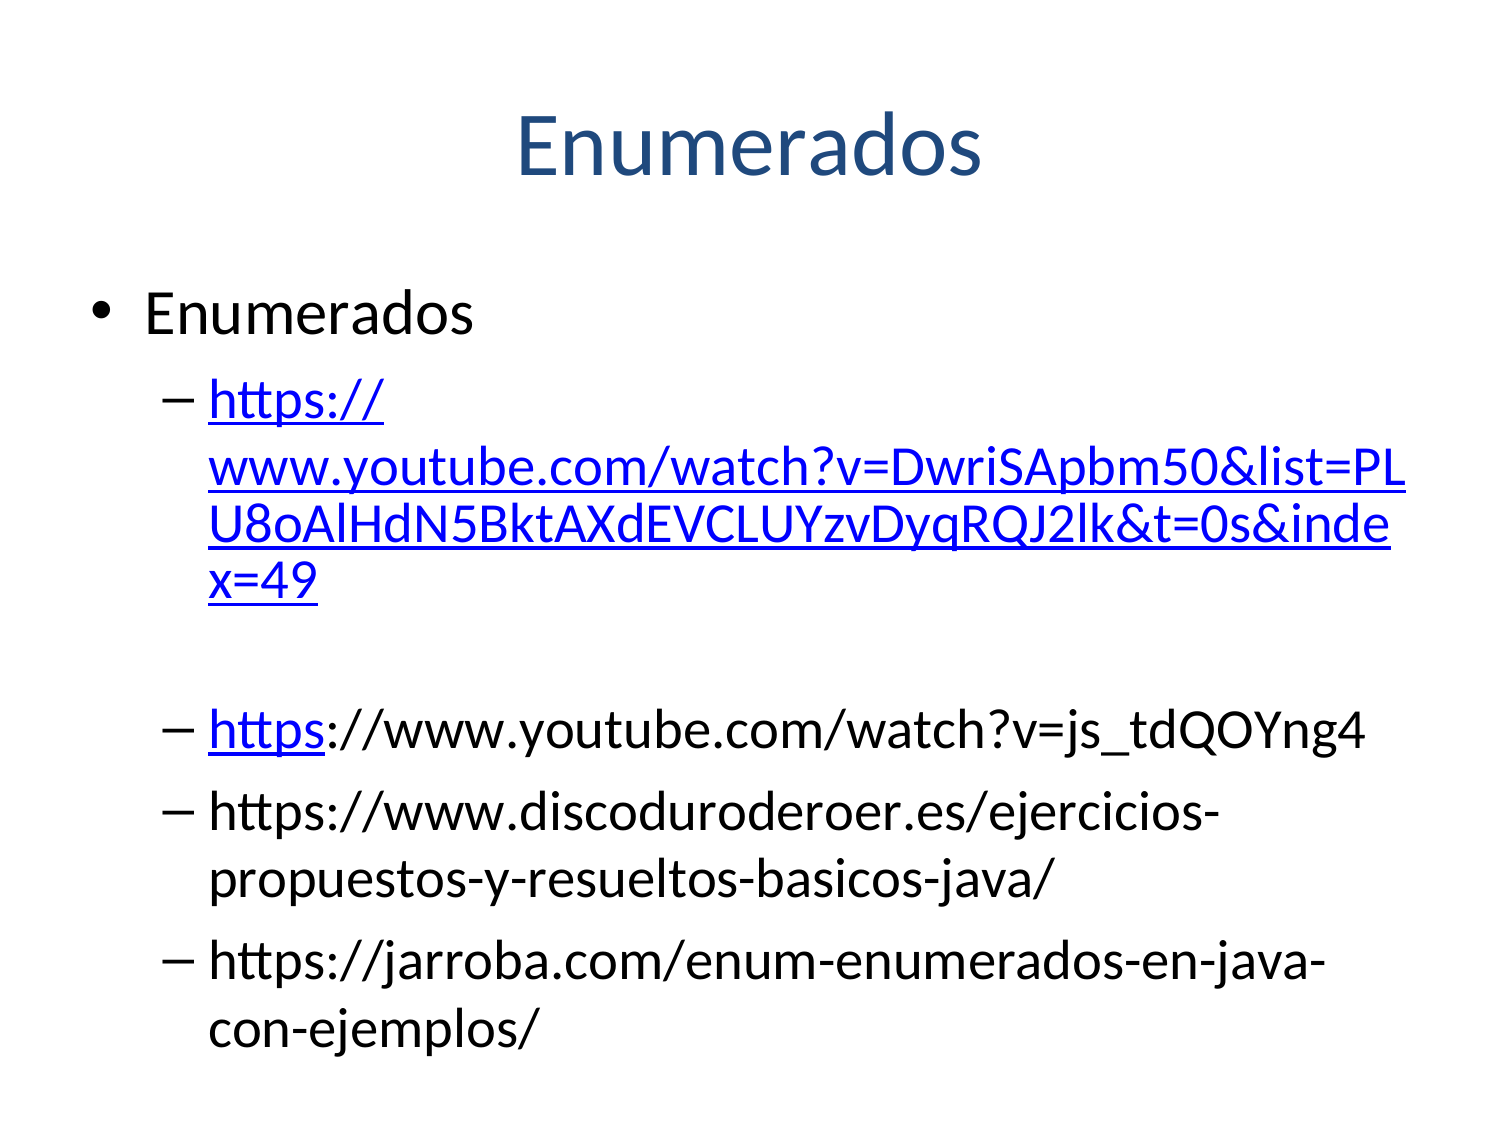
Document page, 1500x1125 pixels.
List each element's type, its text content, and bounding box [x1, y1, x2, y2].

list Enumerados https://www.youtube.com/watch?v=DwriSApbm50&list=PLU8oAlHdN5BktAXdEVCLUYzvDyqRQJ2lk&t=0s&index=49 https://www.youtube.com/watch?v=js_tdQOYng4 https://www.discoduroderoer.es/ejercicios-propuestos-y-resueltos-basicos-java/ https://jarroba.com/enum-enumerados-en-java-con-ejemplos/ [75, 262, 1426, 1005]
title Enumerados [75, 45, 1426, 233]
